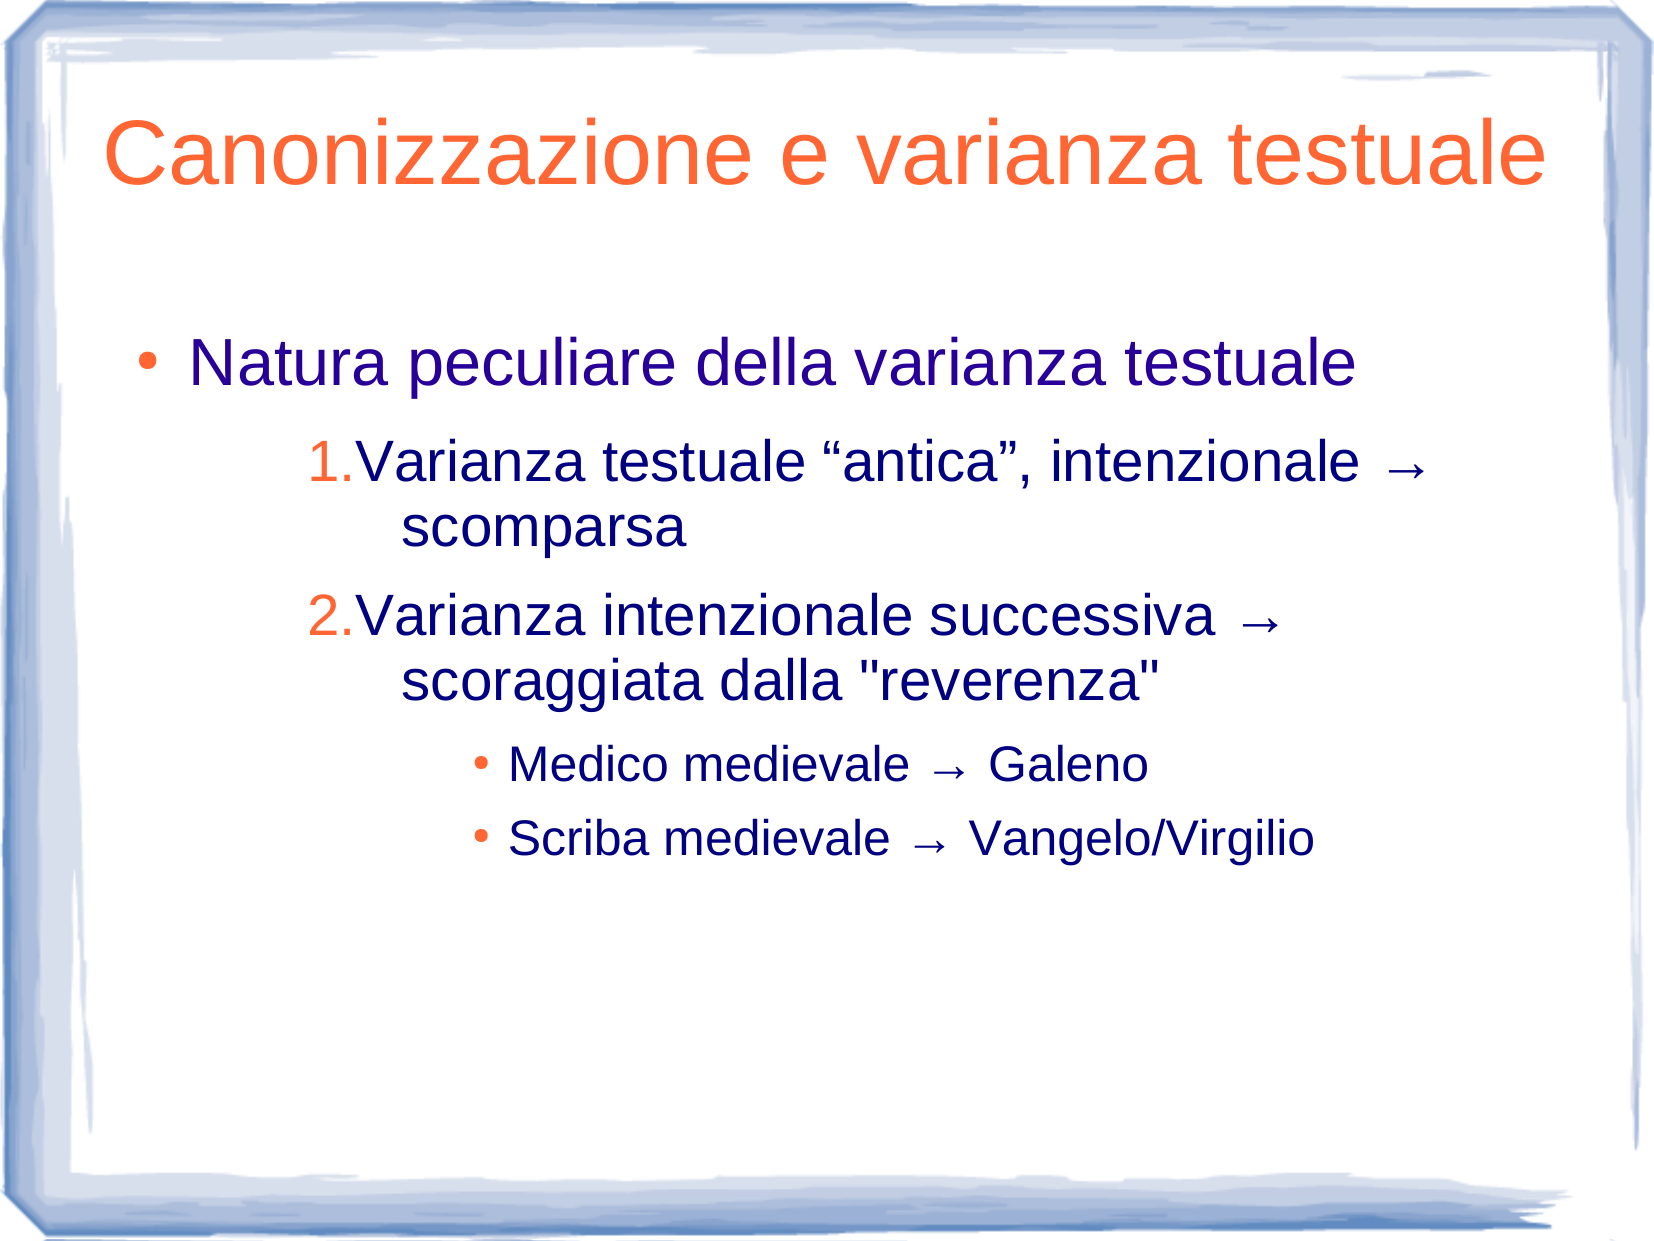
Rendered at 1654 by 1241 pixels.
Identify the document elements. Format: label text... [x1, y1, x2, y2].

list Natura peculiare della varianza testuale Varianza testuale “antica”, intenzionale → scomparsa Varianza intenzionale successiva → scoraggiata dalla "reverenza" Medico medievale → Galeno Scriba medievale → Vangelo/Virgilio [118, 324, 1571, 1045]
title Canonizzazione e varianza testuale [82, 49, 1571, 257]
picture [0, 0, 1654, 1241]
